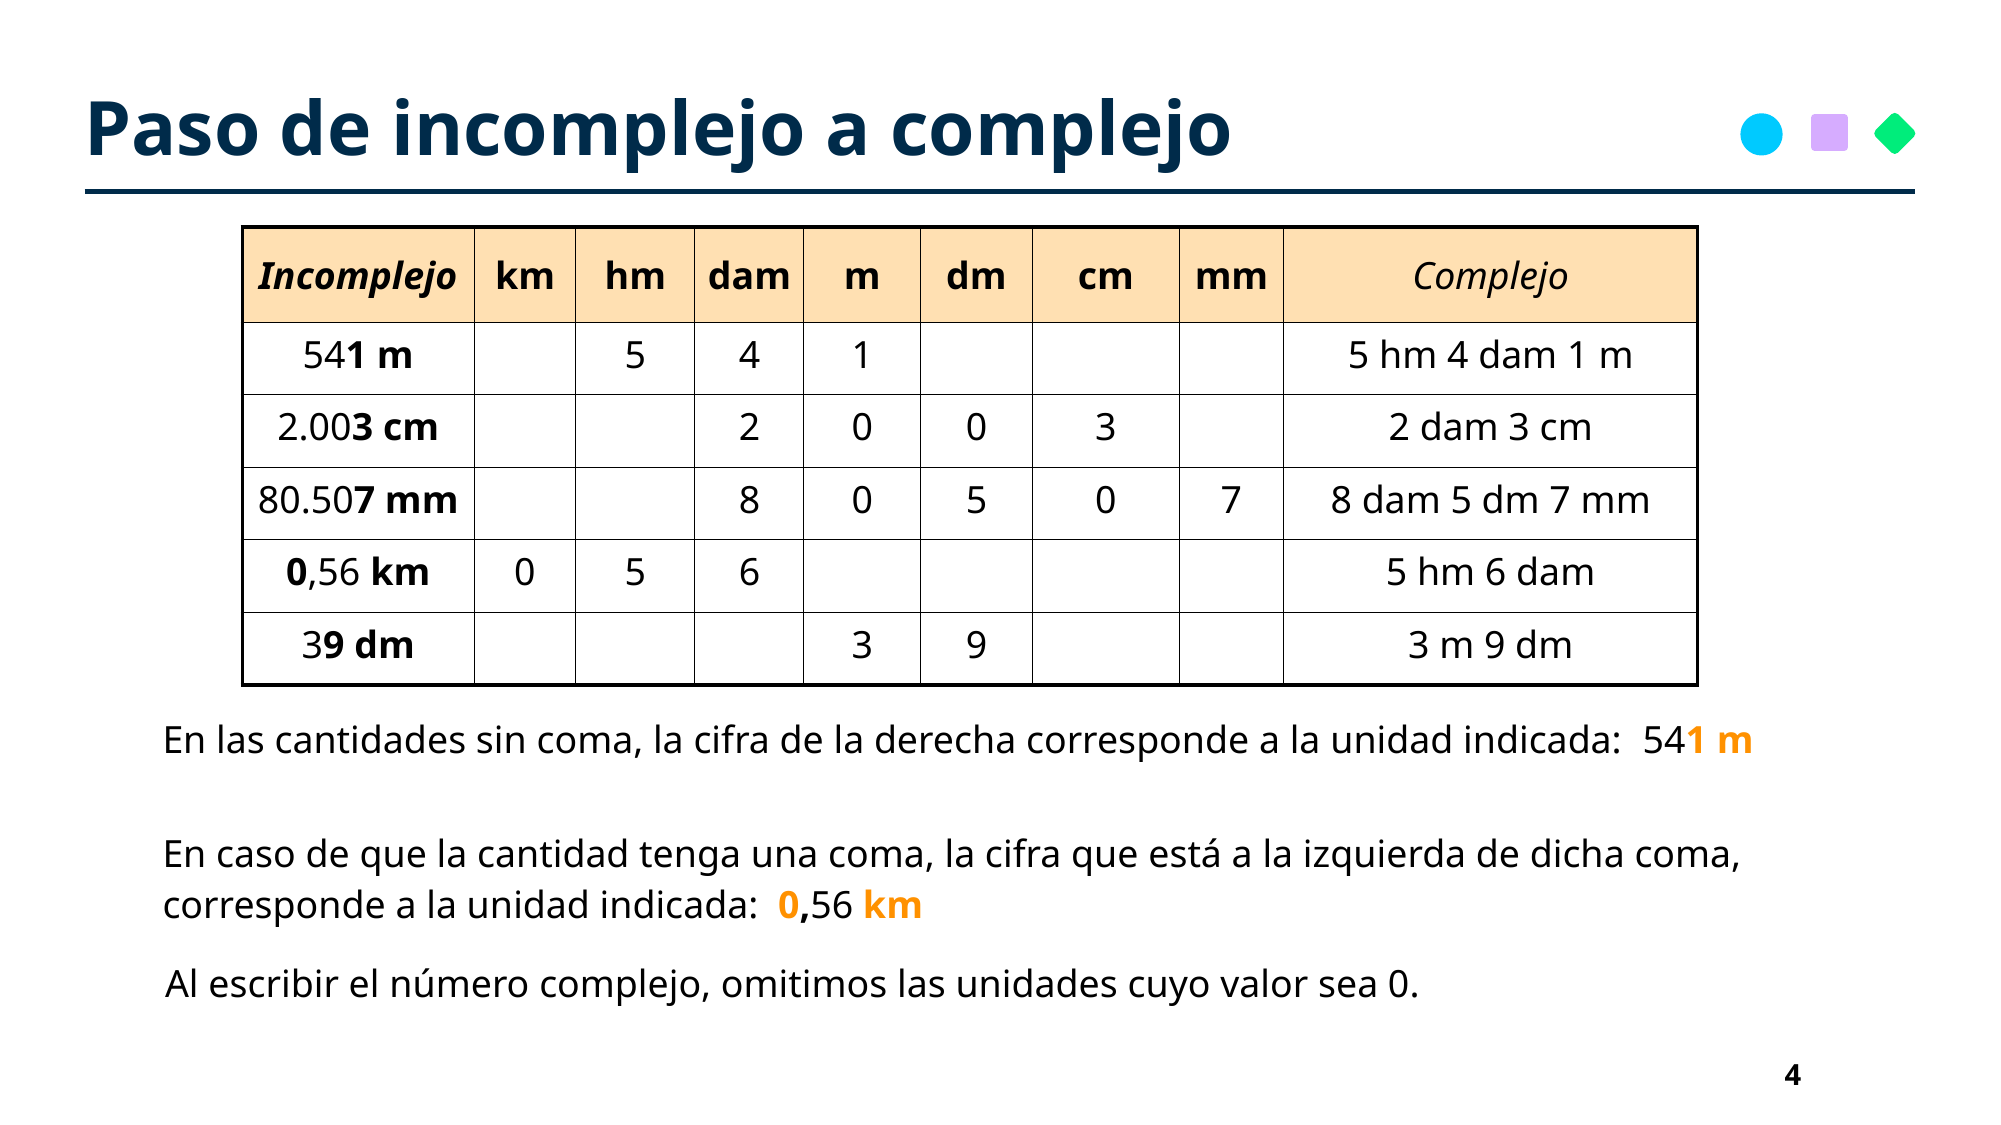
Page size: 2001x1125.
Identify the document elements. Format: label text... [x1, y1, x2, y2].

table_cell 2.003 cm [244, 395, 474, 467]
table_cell 5 hm 6 dam [1284, 540, 1696, 612]
table_cell [475, 323, 575, 394]
table_cell 0 [804, 468, 920, 539]
table_cell [695, 613, 803, 683]
table_cell 5 [576, 323, 694, 394]
table_cell 1 [804, 323, 920, 394]
table_cell [475, 395, 575, 467]
table_cell 0 [1033, 468, 1179, 539]
table_header mm [1180, 229, 1283, 322]
table_cell [1180, 323, 1283, 394]
table_header Incomplejo [244, 229, 474, 322]
table_cell 7 [1180, 468, 1283, 539]
table_cell 3 [1033, 395, 1179, 467]
table_header cm [1033, 229, 1179, 322]
table_cell [921, 540, 1032, 612]
title Paso de incomplejo a complejo [84, 29, 1601, 178]
table_cell 0 [804, 395, 920, 467]
text_box Al escribir el número complejo, omitimos las unidades cuyo valor sea 0. [150, 933, 1477, 1034]
table_cell 0,56 km [244, 540, 474, 612]
table_cell 5 [576, 540, 694, 612]
table_cell 6 [695, 540, 803, 612]
table_cell 0 [921, 395, 1032, 467]
table_cell [1033, 323, 1179, 394]
table_header dam [695, 229, 803, 322]
table_cell [1180, 613, 1283, 683]
table_cell 2 dam 3 cm [1284, 395, 1696, 467]
table_cell [1033, 540, 1179, 612]
table_cell 39 dm [244, 613, 474, 683]
table_header Complejo [1284, 229, 1696, 322]
table_cell [576, 613, 694, 683]
table_cell [921, 323, 1032, 394]
table_cell 2 [695, 395, 803, 467]
table_cell 8 [695, 468, 803, 539]
table_cell 541 m [244, 323, 474, 394]
table_cell 3 [804, 613, 920, 683]
table_cell [576, 468, 694, 539]
table_cell [576, 395, 694, 467]
table_cell 3 m 9 dm [1284, 613, 1696, 683]
table_cell [1033, 613, 1179, 683]
table_cell 0 [475, 540, 575, 612]
table_header m [804, 229, 920, 322]
table_cell 4 [695, 323, 803, 394]
table_cell [1180, 395, 1283, 467]
text_box En las cantidades sin coma, la cifra de la derecha corresponde a la unidad indicada: 541 m [147, 685, 1920, 794]
table_cell 80.507 mm [244, 468, 474, 539]
table_cell 9 [921, 613, 1032, 683]
table_cell 5 [921, 468, 1032, 539]
table_cell 5 hm 4 dam 1 m [1284, 323, 1696, 394]
table_cell [475, 468, 575, 539]
table_header hm [576, 229, 694, 322]
table_header km [475, 229, 575, 322]
text_box En caso de que la cantidad tenga una coma, la cifra que está a la izquierda de dicha coma, corresponde a la unidad indicada: 0,56 km [147, 824, 1920, 934]
table_cell 8 dam 5 dm 7 mm [1284, 468, 1696, 539]
table_cell [804, 540, 920, 612]
table_header dm [921, 229, 1032, 322]
table_cell [475, 613, 575, 683]
table_cell [1180, 540, 1283, 612]
